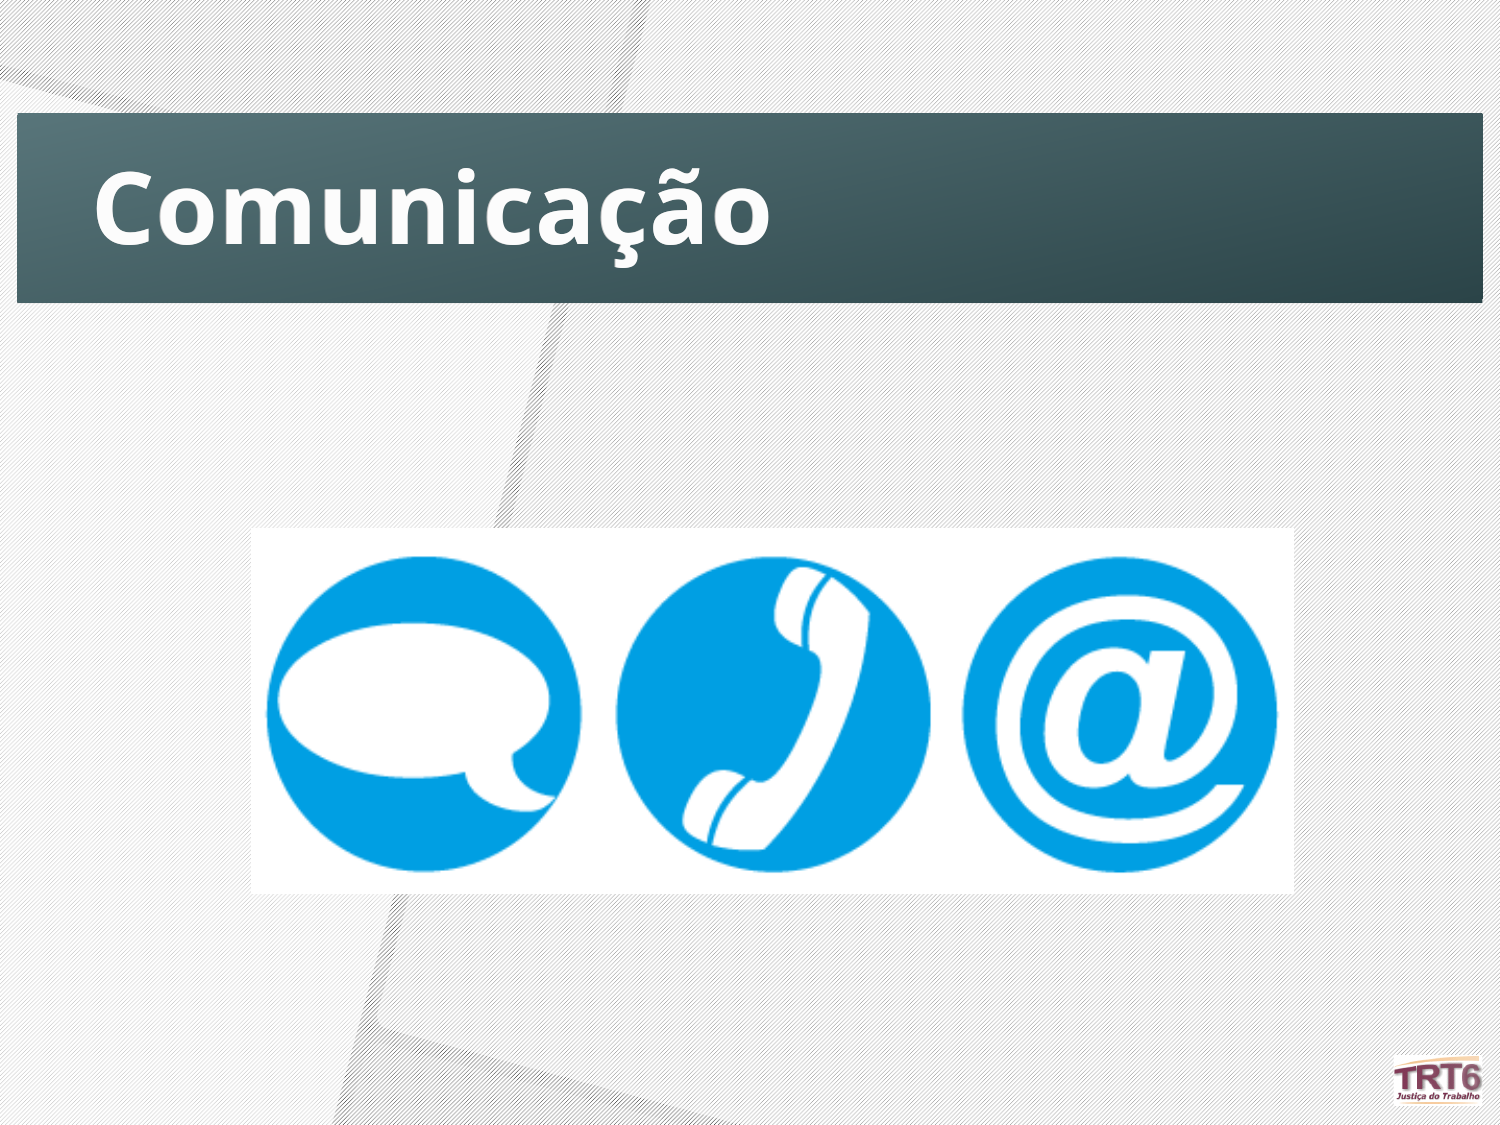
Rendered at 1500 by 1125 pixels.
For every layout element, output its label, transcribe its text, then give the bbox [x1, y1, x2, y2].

text_box [18, 114, 1482, 303]
text_box Comunicação [77, 137, 1388, 272]
picture [1393, 1055, 1483, 1106]
picture [251, 528, 1294, 894]
